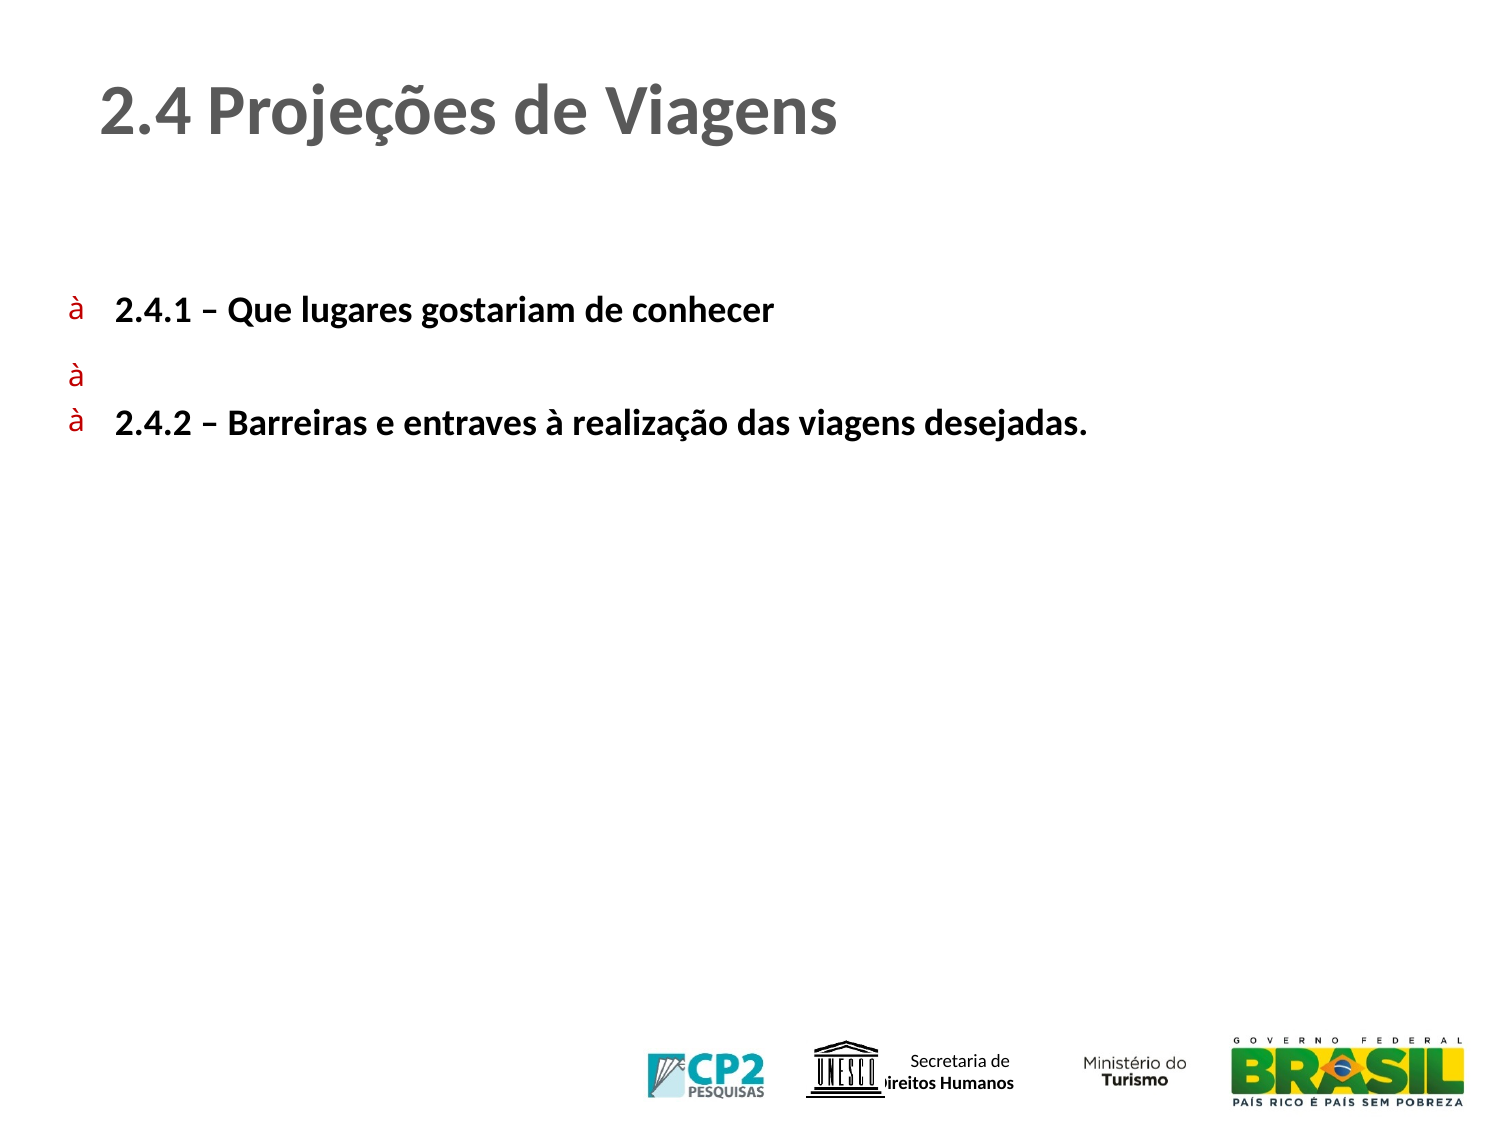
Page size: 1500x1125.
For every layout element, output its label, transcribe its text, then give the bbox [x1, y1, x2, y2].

text_box 2.4.1 – Que lugares gostariam de conhecer 2.4.2 – Barreiras e entraves à realização das viagens desejadas. [53, 255, 1400, 453]
title 2.4 Projeções de Viagens [0, 54, 947, 157]
